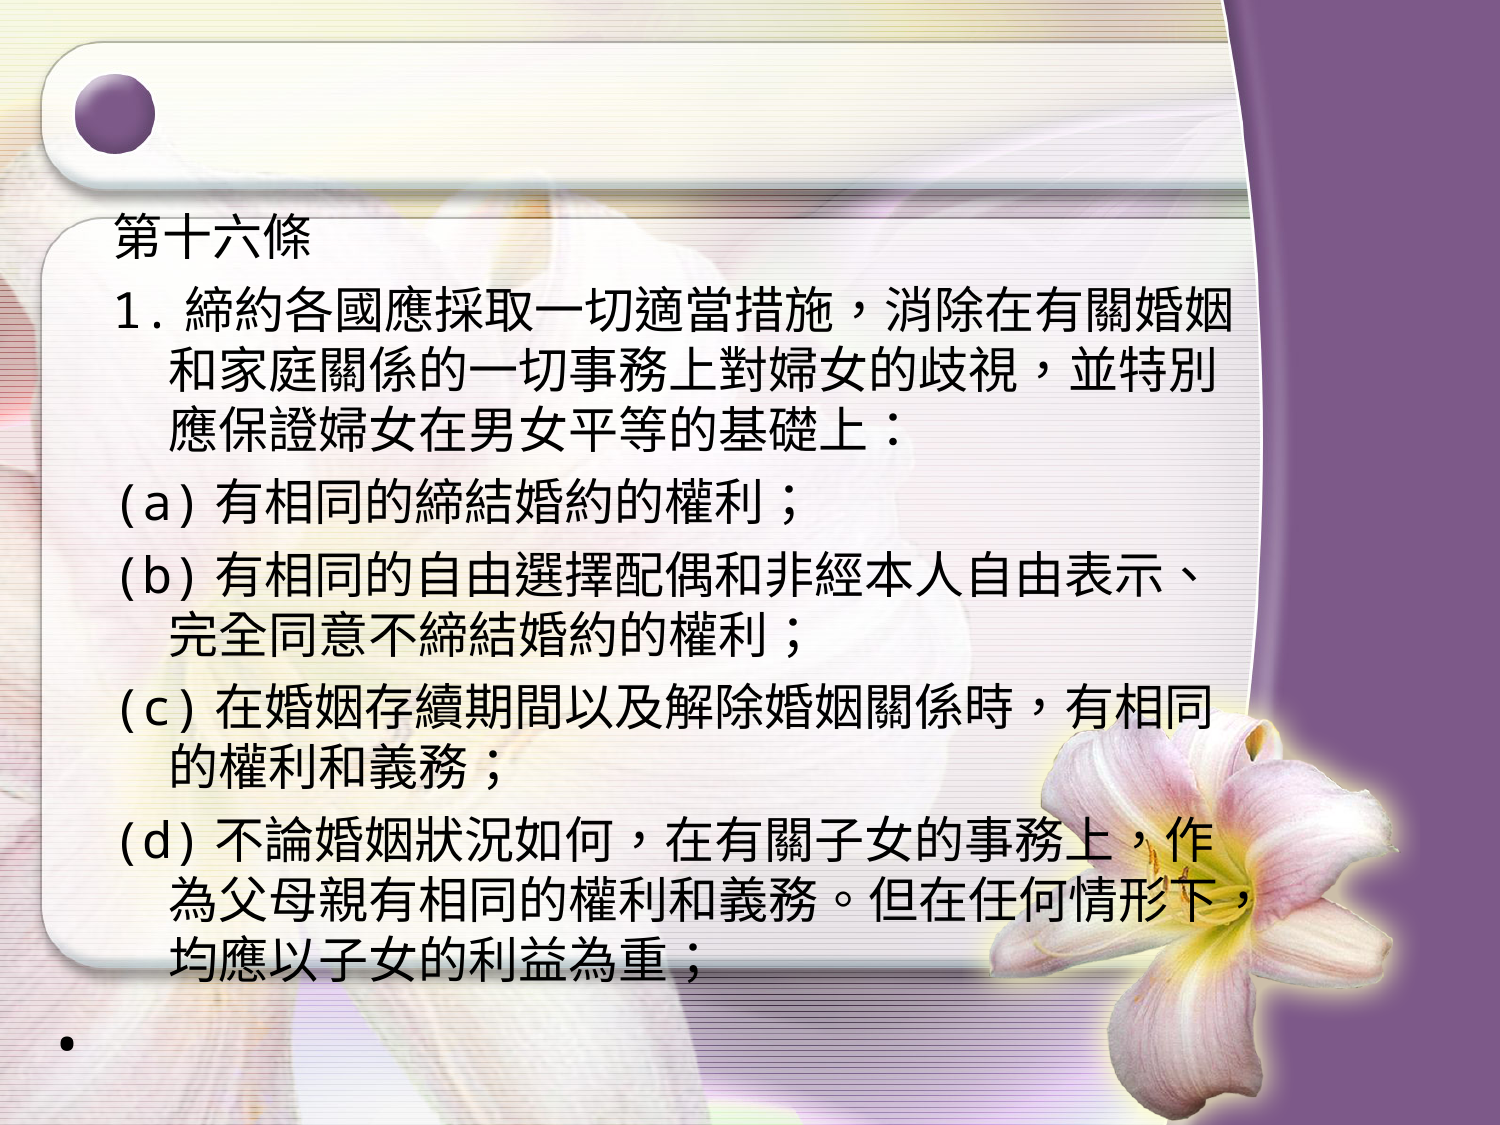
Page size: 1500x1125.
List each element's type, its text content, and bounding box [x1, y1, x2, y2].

list 第十六條 1.締約各國應採取一切適當措施，消除在有關婚姻和家庭關係的一切事務上對婦女的歧視，並特別應保證婦女在男女平等的基礎上： (a)有相同的締結婚約的權利； (b)有相同的自由選擇配偶和非經本人自由表示、完全同意不締結婚約的權利； (c)在婚姻存續期間以及解除婚姻關係時，有相同的權利和義務； (d)不論婚姻狀況如何，在有關子女的事務上，作為父母親有相同的權利和義務。但在任何情形下，均應以子女的利益為重； [41, 198, 1270, 1000]
